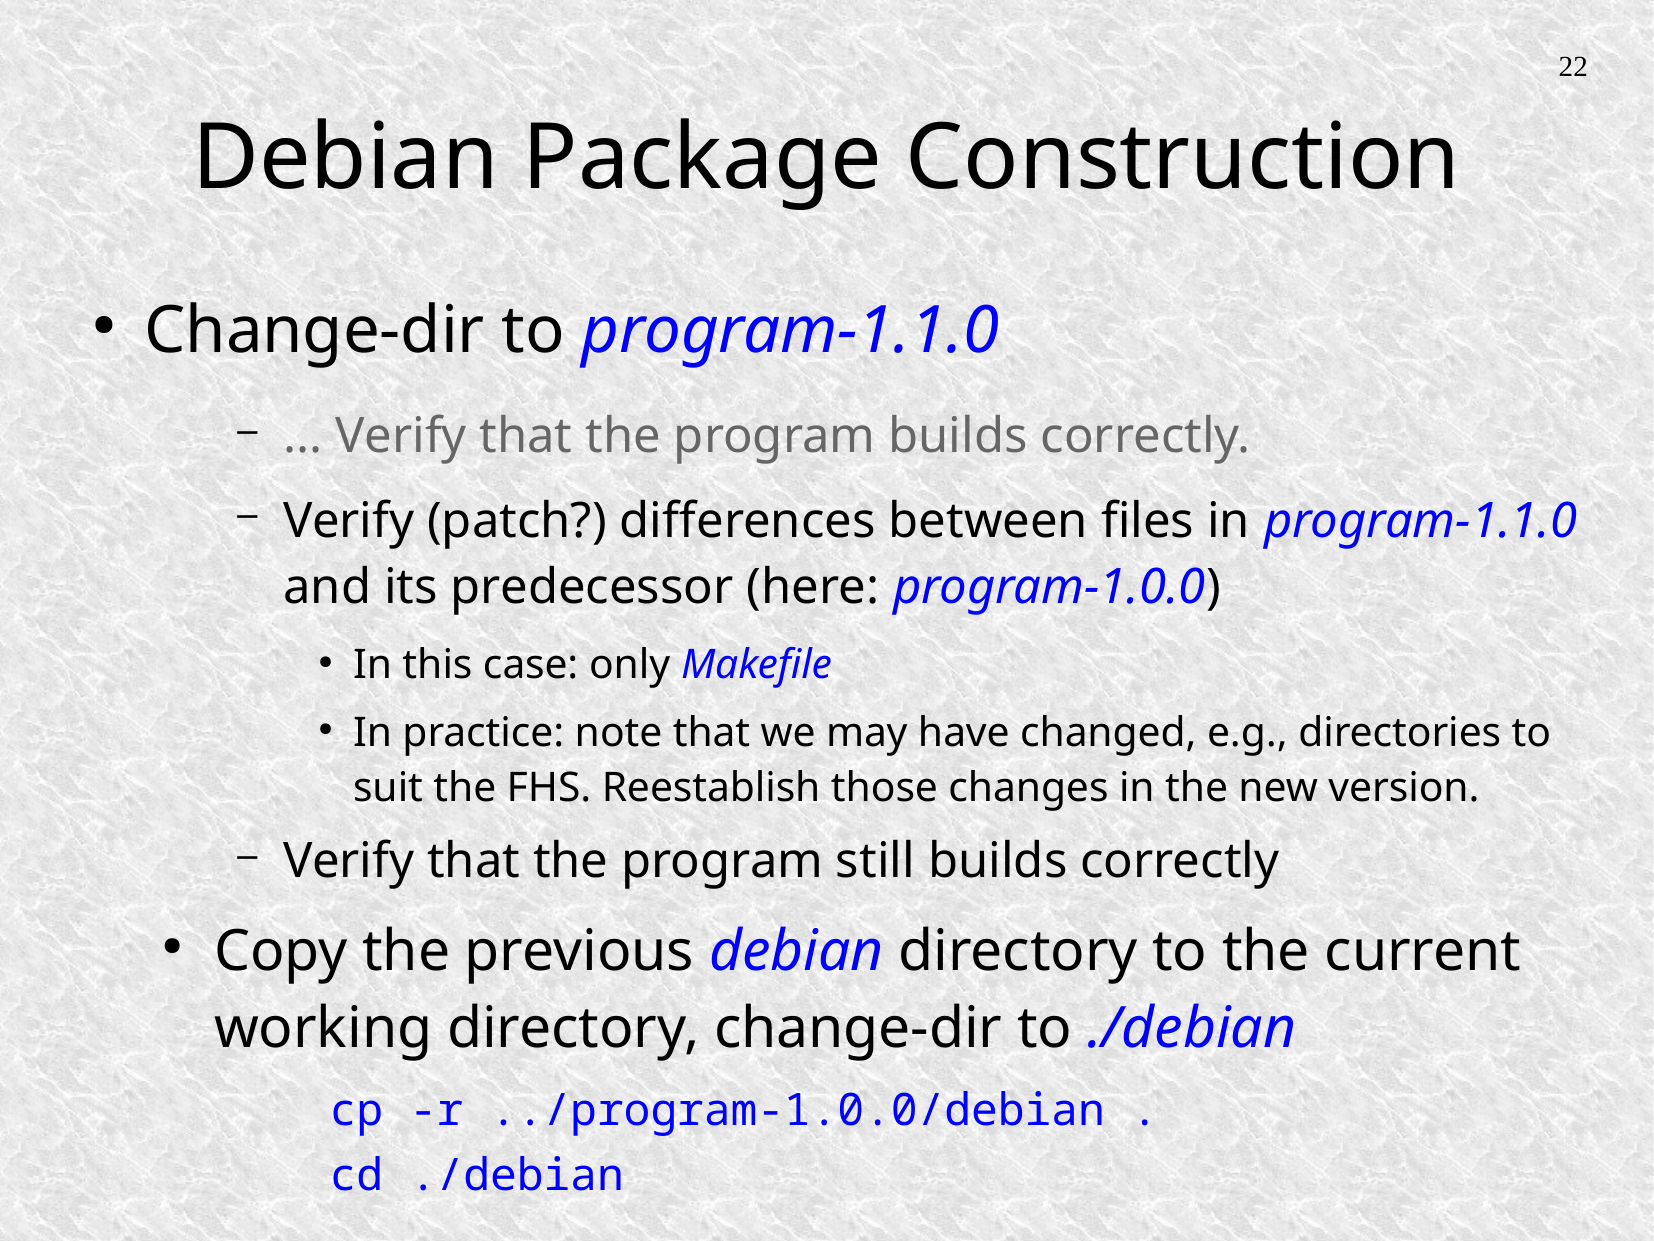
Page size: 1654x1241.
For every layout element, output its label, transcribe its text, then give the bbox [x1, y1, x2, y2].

list Change-dir to program-1.1.0 ... Verify that the program builds correctly. Verify (patch?) differences between files in program-1.1.0 and its predecessor (here: program-1.0.0) In this case: only Makefile In practice: note that we may have changed, e.g., directories to suit the FHS. Reestablish those changes in the new version. Verify that the program still builds correctly Copy the previous debian directory to the current working directory, change-dir to ./debian cp -r ../program-1.0.0/debian . cd ./debian [75, 282, 1603, 1206]
picture [0, 0, 1654, 1241]
title Debian Package Construction [82, 56, 1571, 250]
text_box [89, 267, 119, 338]
